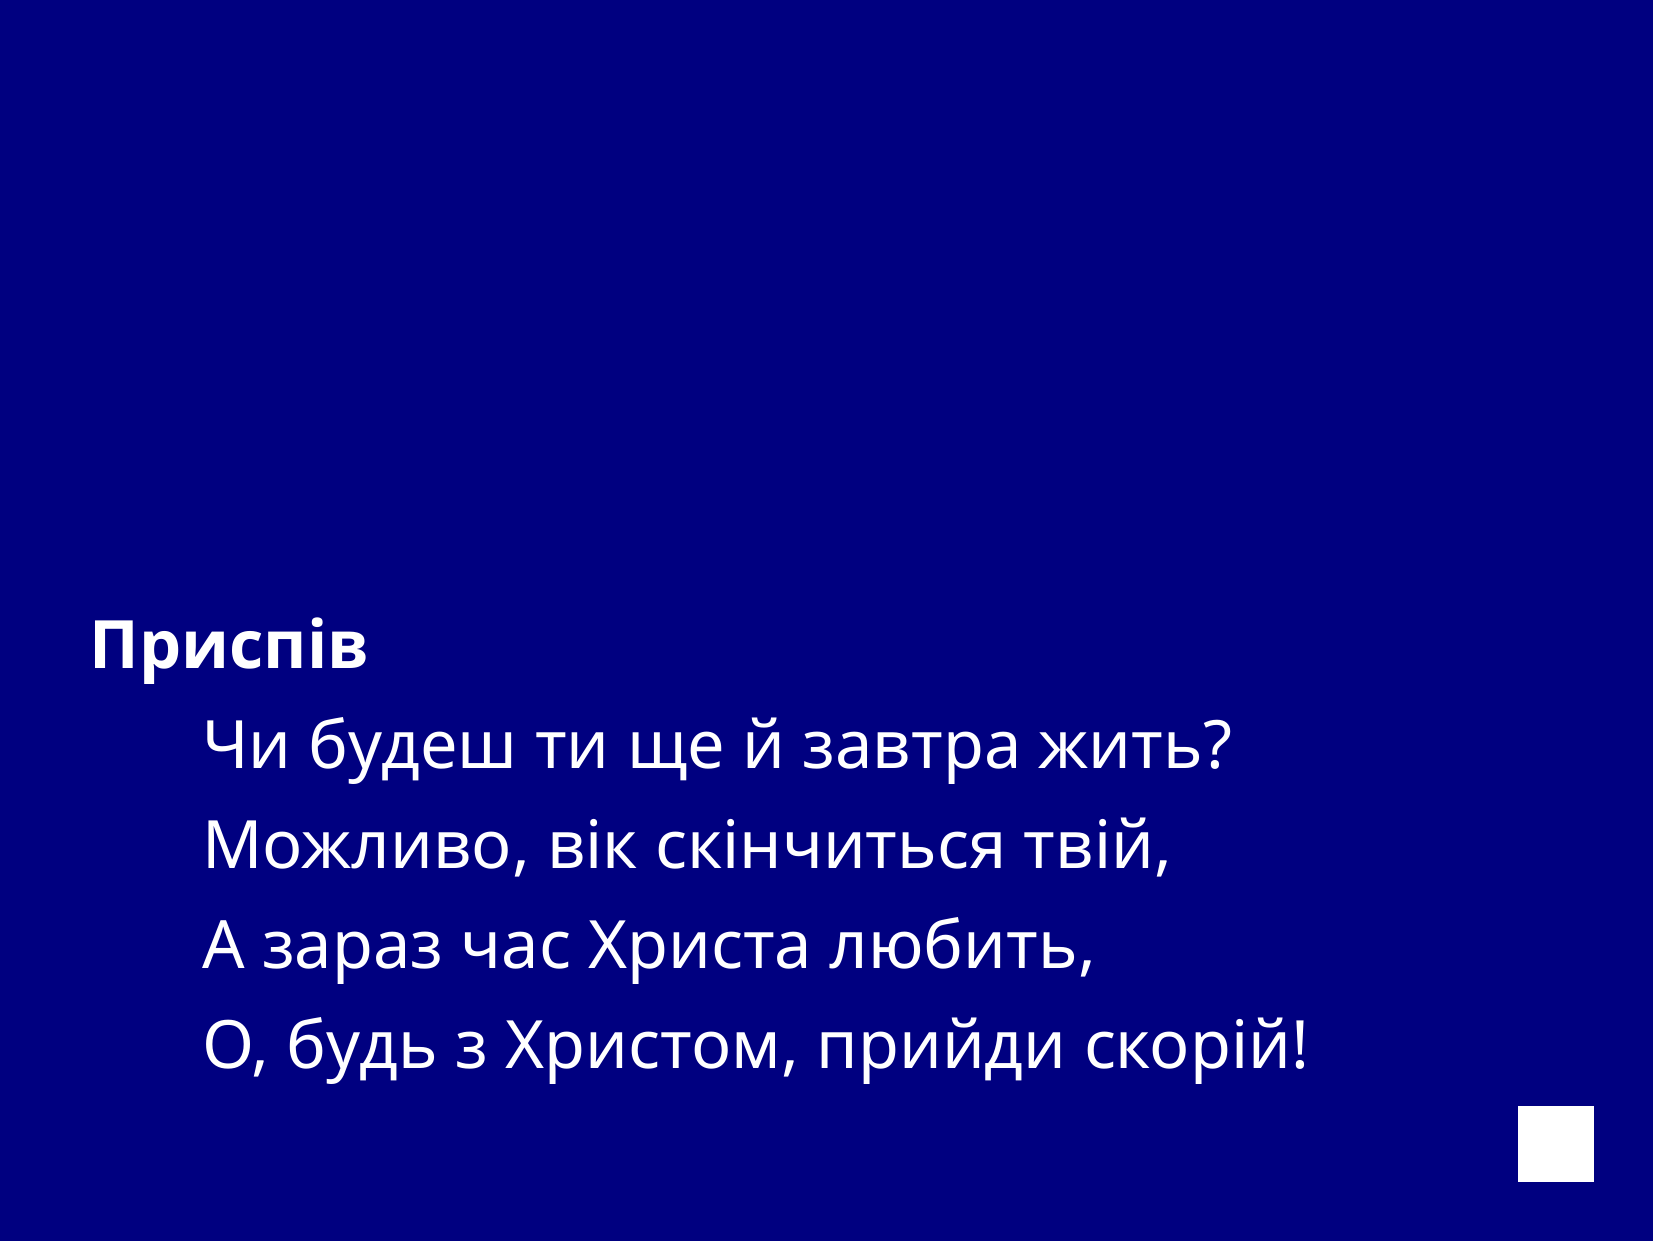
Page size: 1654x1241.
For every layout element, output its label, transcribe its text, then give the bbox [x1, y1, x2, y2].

text_box [1518, 1106, 1594, 1182]
text_box Приспів Чи будеш ти ще й завтра жить? Можливо, вік скінчиться твій, А зараз час Христа любить, О, будь з Христом, прийди скорій! [75, 581, 1576, 1163]
